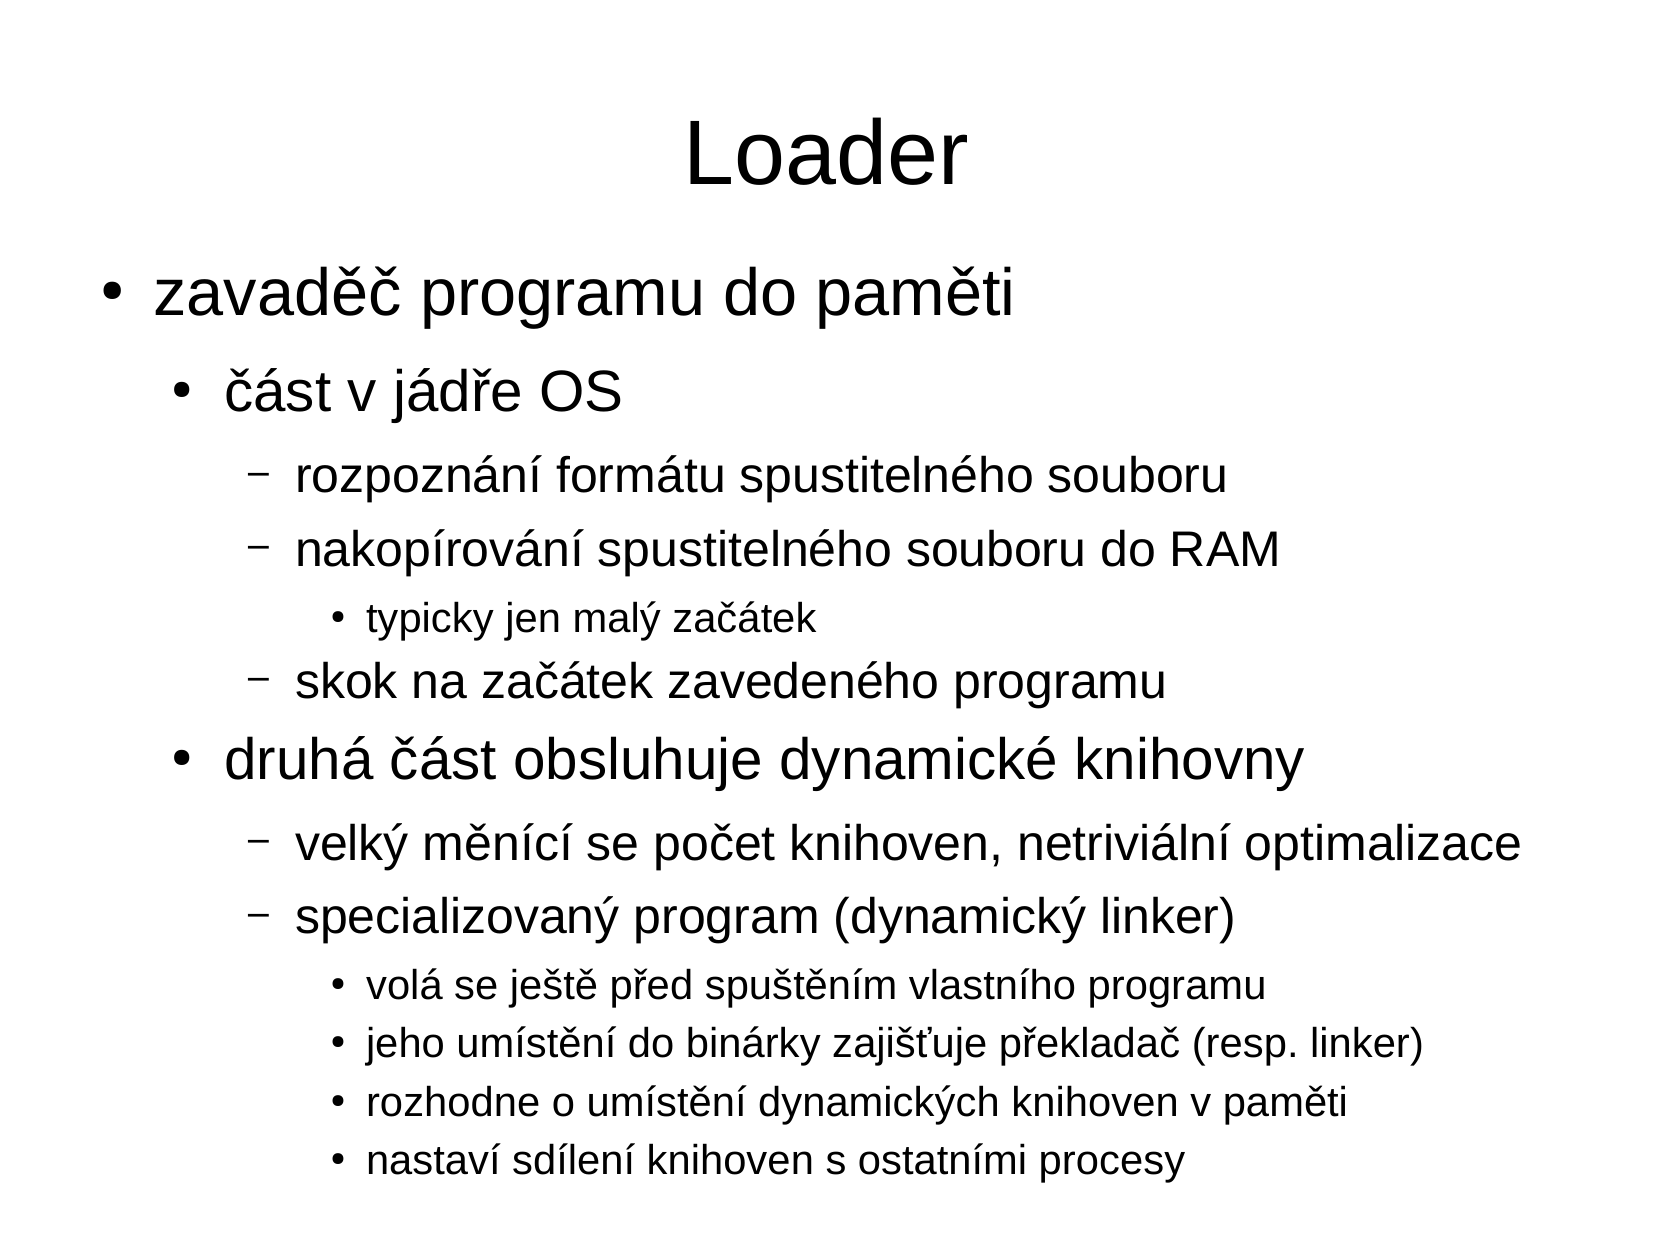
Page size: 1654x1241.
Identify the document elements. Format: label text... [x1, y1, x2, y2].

title Loader [82, 56, 1571, 250]
list zavaděč programu do paměti část v jádře OS rozpoznání formátu spustitelného souboru nakopírování spustitelného souboru do RAM typicky jen malý začátek skok na začátek zavedeného programu druhá část obsluhuje dynamické knihovny velký měnící se počet knihoven, netriviální optimalizace specializovaný program (dynamický linker) volá se ještě před spuštěním vlastního programu jeho umístění do binárky zajišťuje překladač (resp. linker) rozhodne o umístění dynamických knihoven v paměti nastaví sdílení knihoven s ostatními procesy [82, 254, 1571, 1185]
